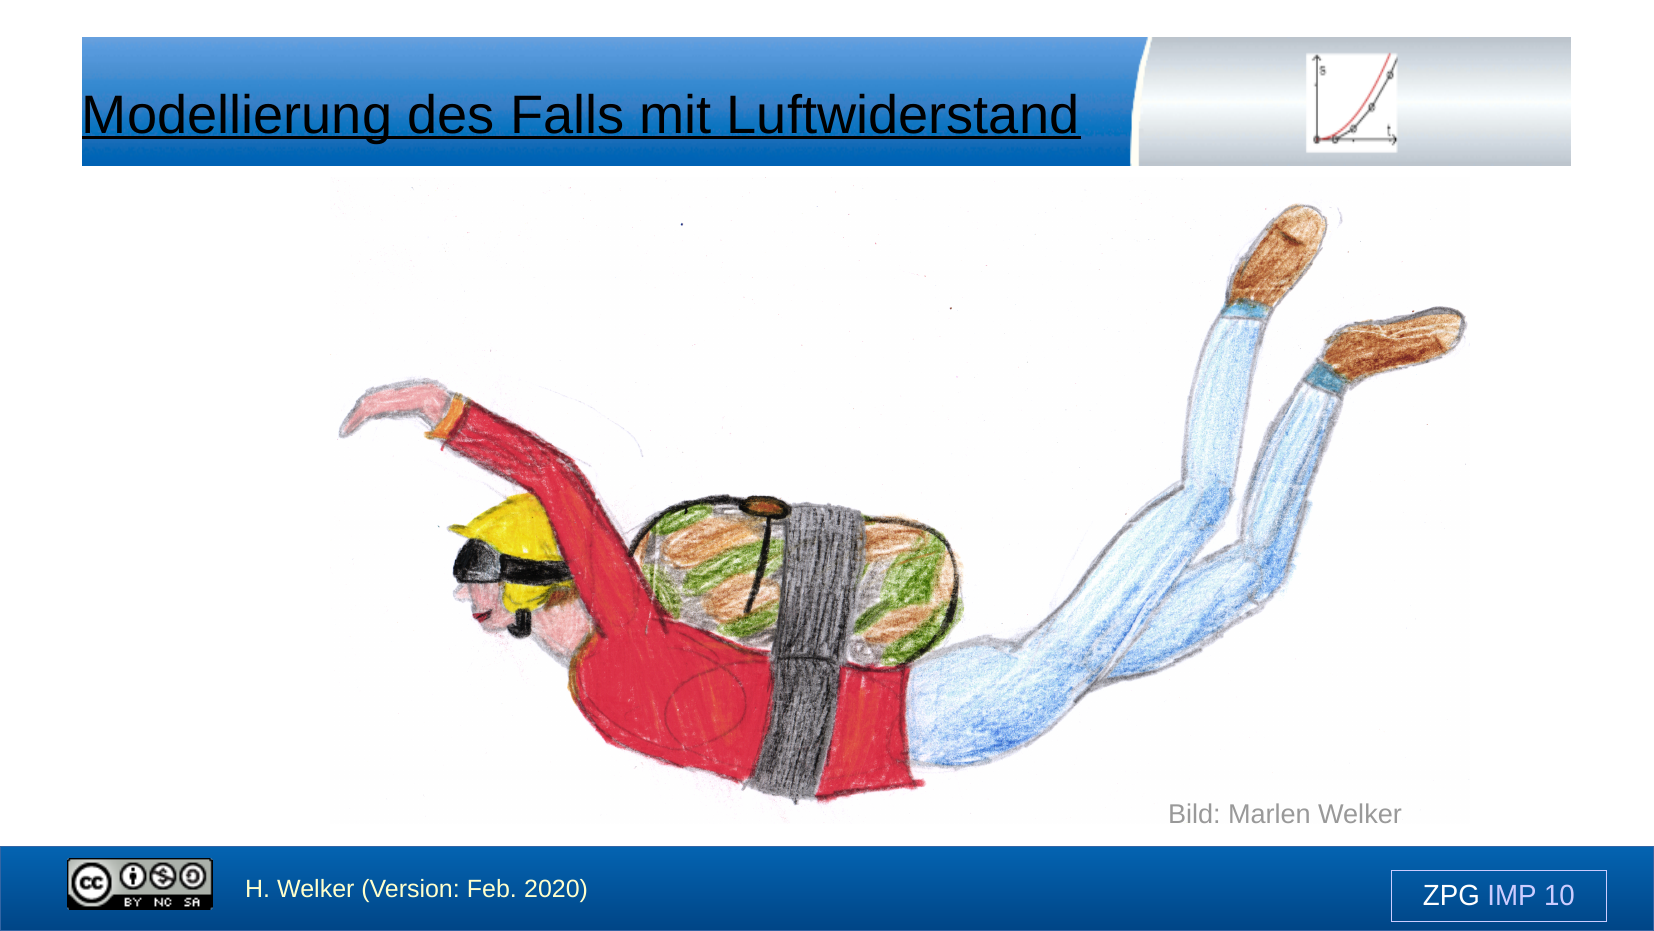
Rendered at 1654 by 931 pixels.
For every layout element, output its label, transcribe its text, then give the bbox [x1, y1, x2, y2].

title Modellierung des Falls mit Luftwiderstand [81, 37, 1571, 193]
text_box Bild: Marlen Welker [1153, 791, 1417, 837]
picture [67, 858, 213, 910]
picture [330, 193, 1470, 824]
